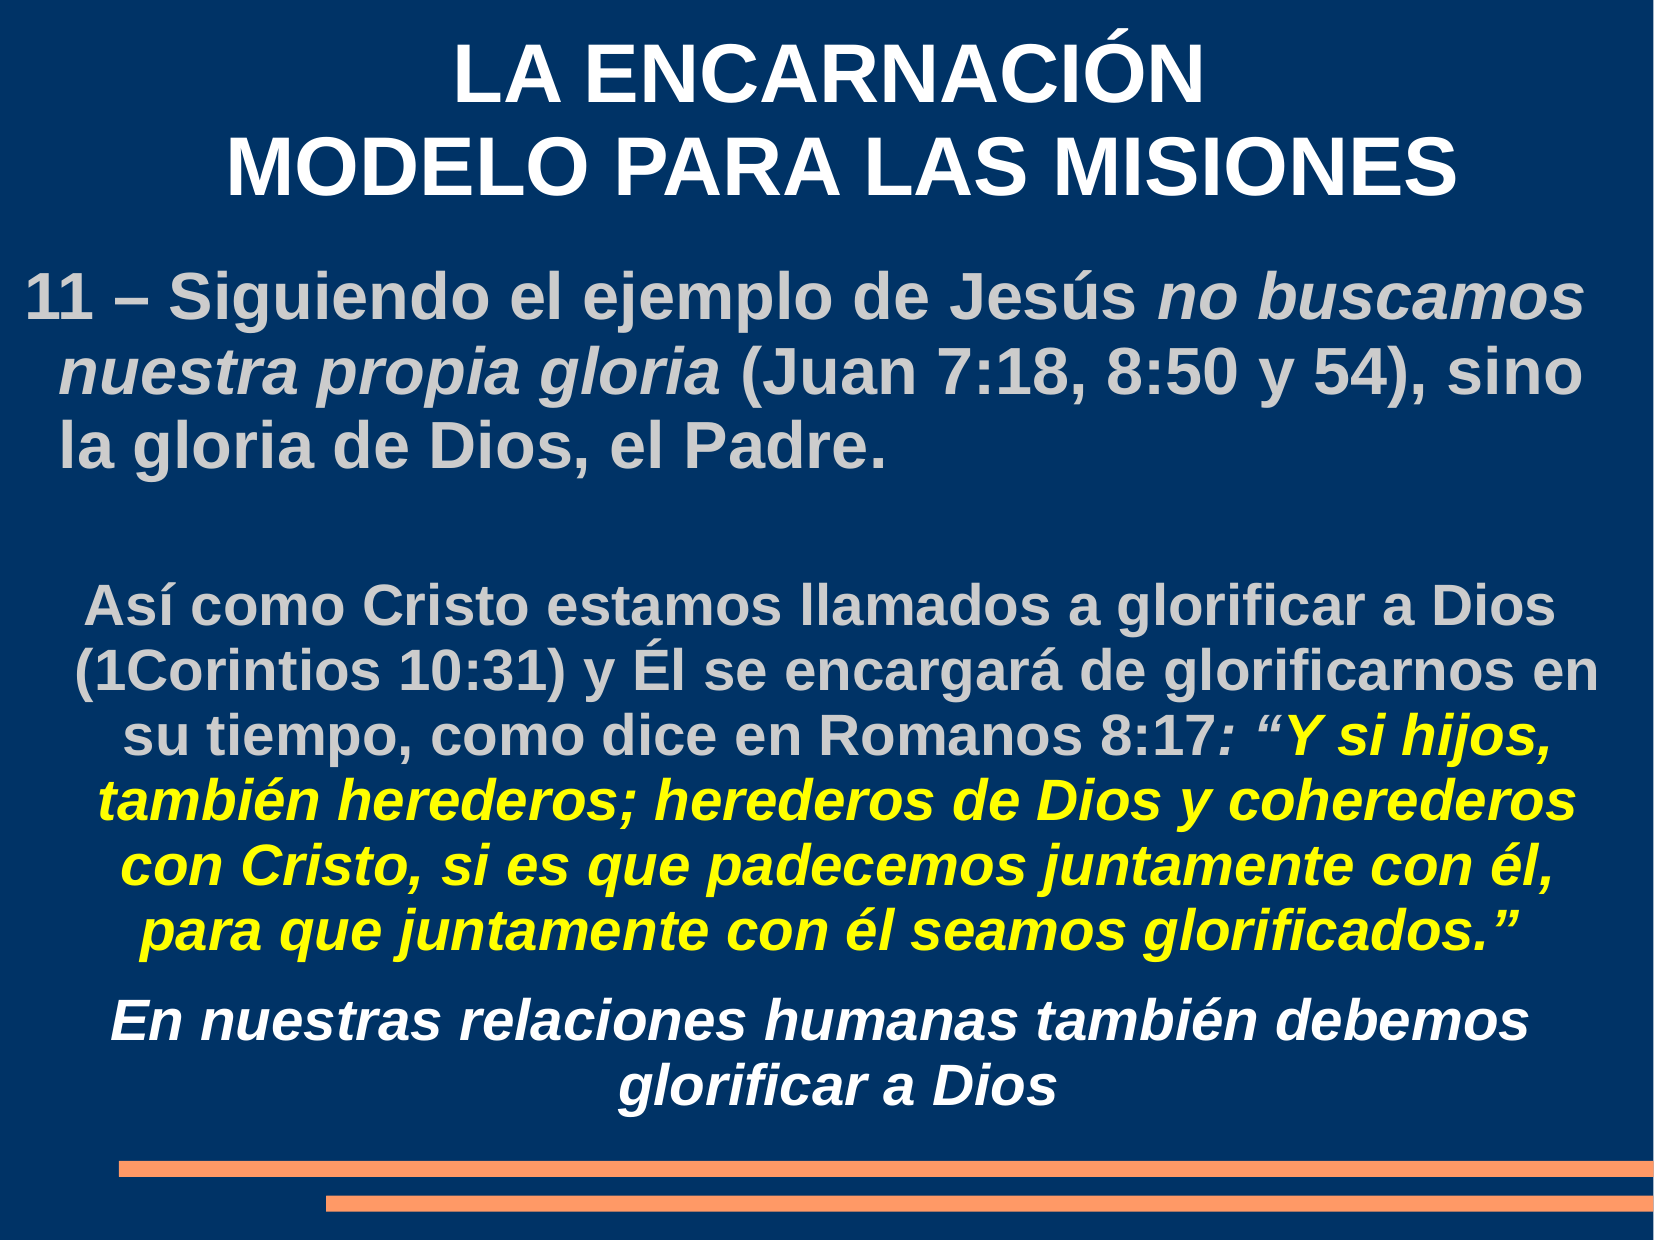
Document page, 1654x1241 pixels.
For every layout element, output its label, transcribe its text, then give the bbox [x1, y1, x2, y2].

title LA ENCARNACIÓN MODELO PARA LAS MISIONES [23, 0, 1619, 201]
subtitle 11 – Siguiendo el ejemplo de Jesús no buscamos nuestra propia gloria (Juan 7:18, 8:50 y 54), sino la gloria de Dios, el Padre. Así como Cristo estamos llamados a glorificar a Dios (1Corintios 10:31) y Él se encargará de glorificarnos en su tiempo, como dice en Romanos 8:17: “Y si hijos, también herederos; herederos de Dios y coherederos con Cristo, si es que padecemos juntamente con él, para que juntamente con él seamos glorificados.” En nuestras relaciones humanas también debemos glorificar a Dios [23, 201, 1619, 1174]
